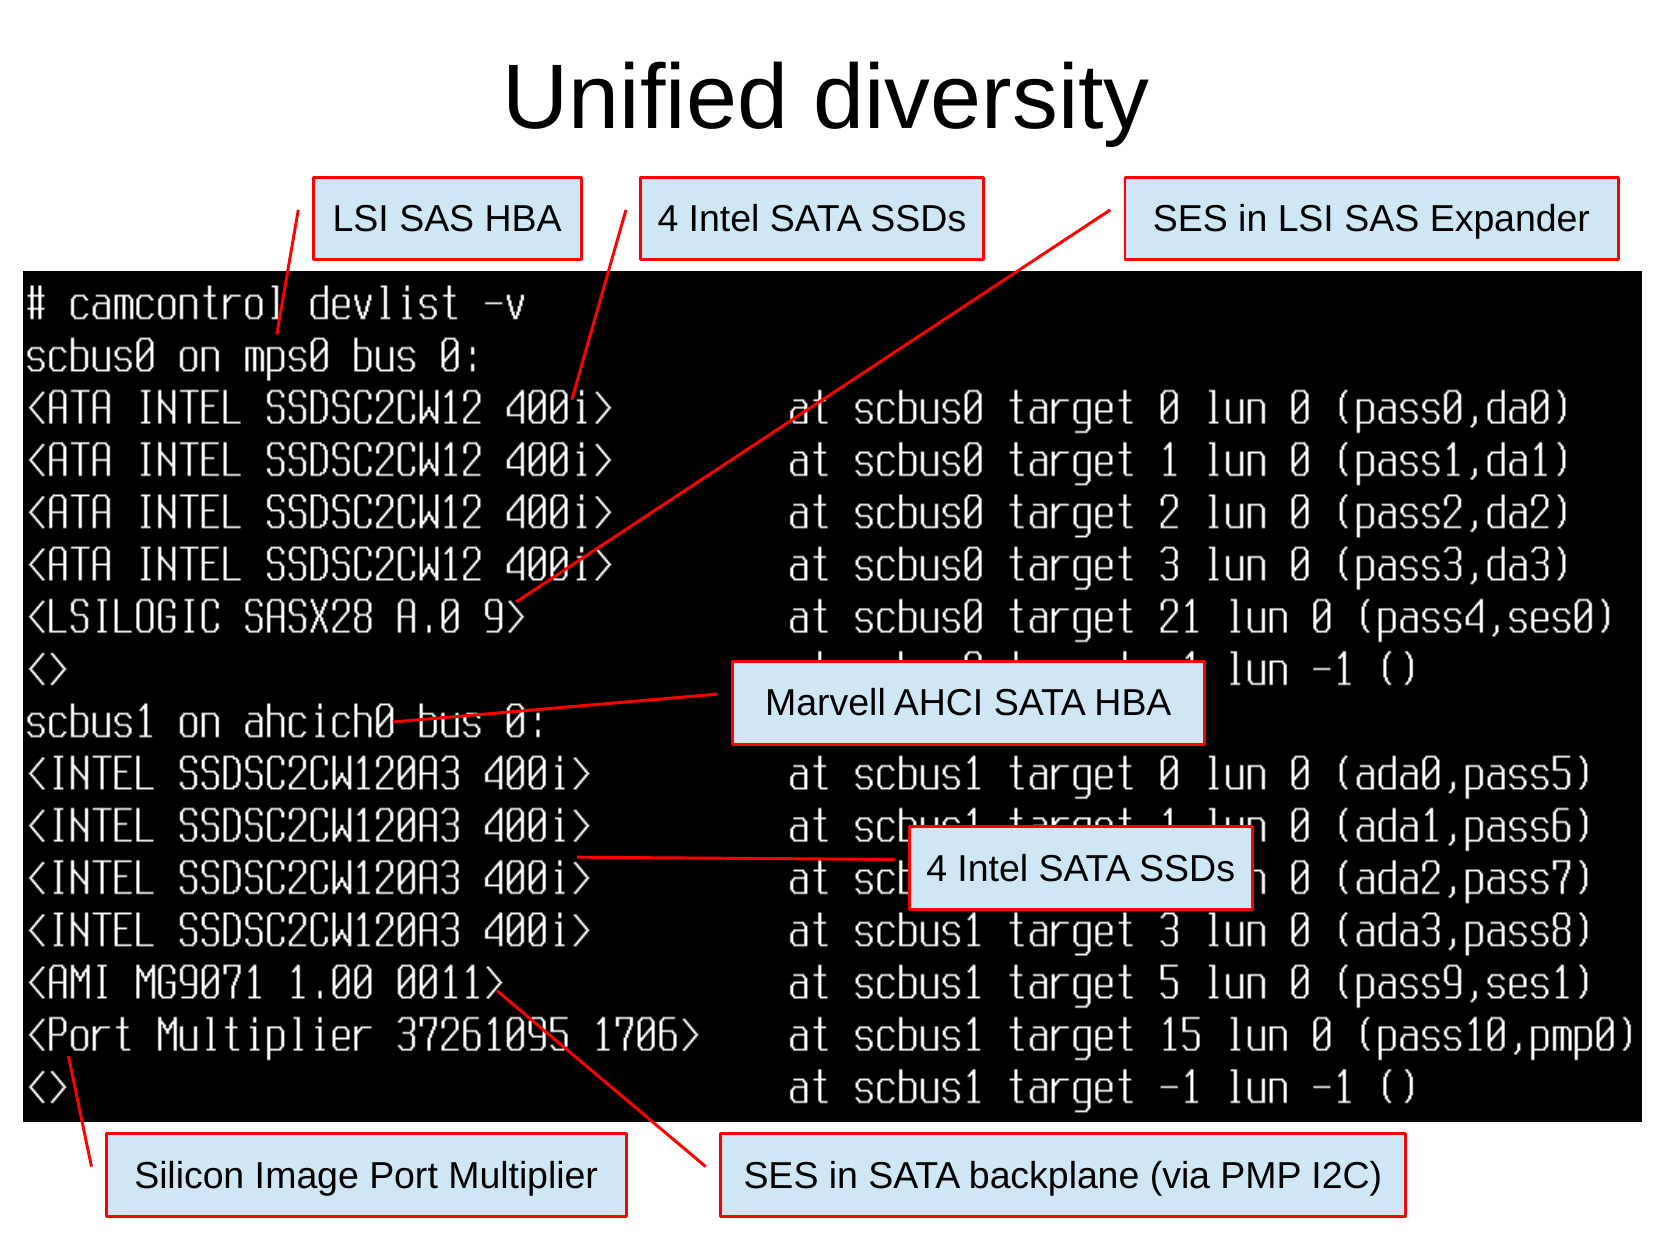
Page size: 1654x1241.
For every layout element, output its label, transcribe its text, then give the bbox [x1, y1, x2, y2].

title Unified diversity [82, 0, 1571, 201]
text_box 4 Intel SATA SSDs [641, 177, 983, 260]
text_box Marvell AHCI SATA HBA [732, 661, 1205, 744]
text_box LSI SAS HBA [313, 177, 582, 260]
text_box Silicon Image Port Multiplier [106, 1134, 626, 1217]
text_box 4 Intel SATA SSDs [909, 827, 1252, 909]
picture [23, 271, 1642, 1123]
text_box SES in LSI SAS Expander [1125, 177, 1618, 260]
text_box SES in SATA backplane (via PMP I2C) [720, 1134, 1406, 1217]
